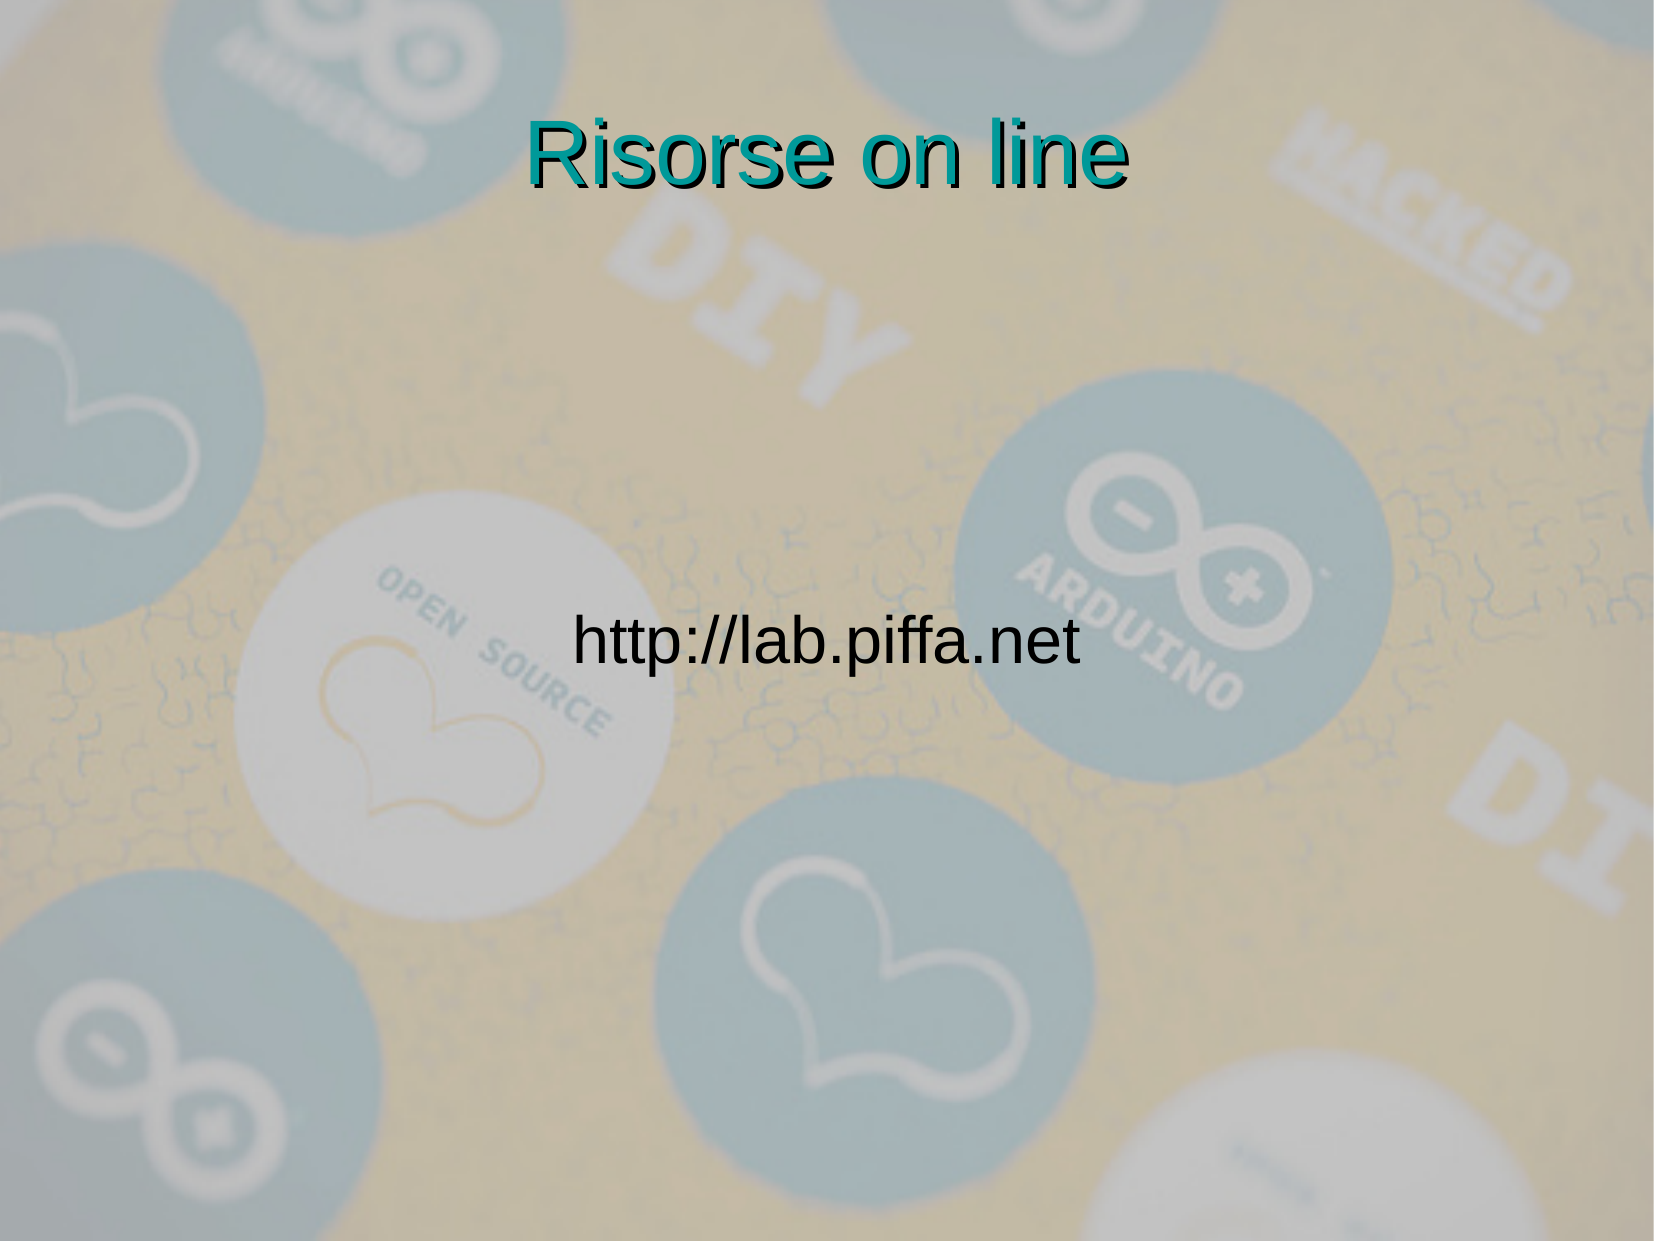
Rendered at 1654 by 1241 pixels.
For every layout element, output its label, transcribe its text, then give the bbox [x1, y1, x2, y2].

list http://lab.piffa.net [82, 290, 1571, 1010]
title Risorse on line [82, 49, 1571, 257]
picture [0, 0, 1654, 1241]
